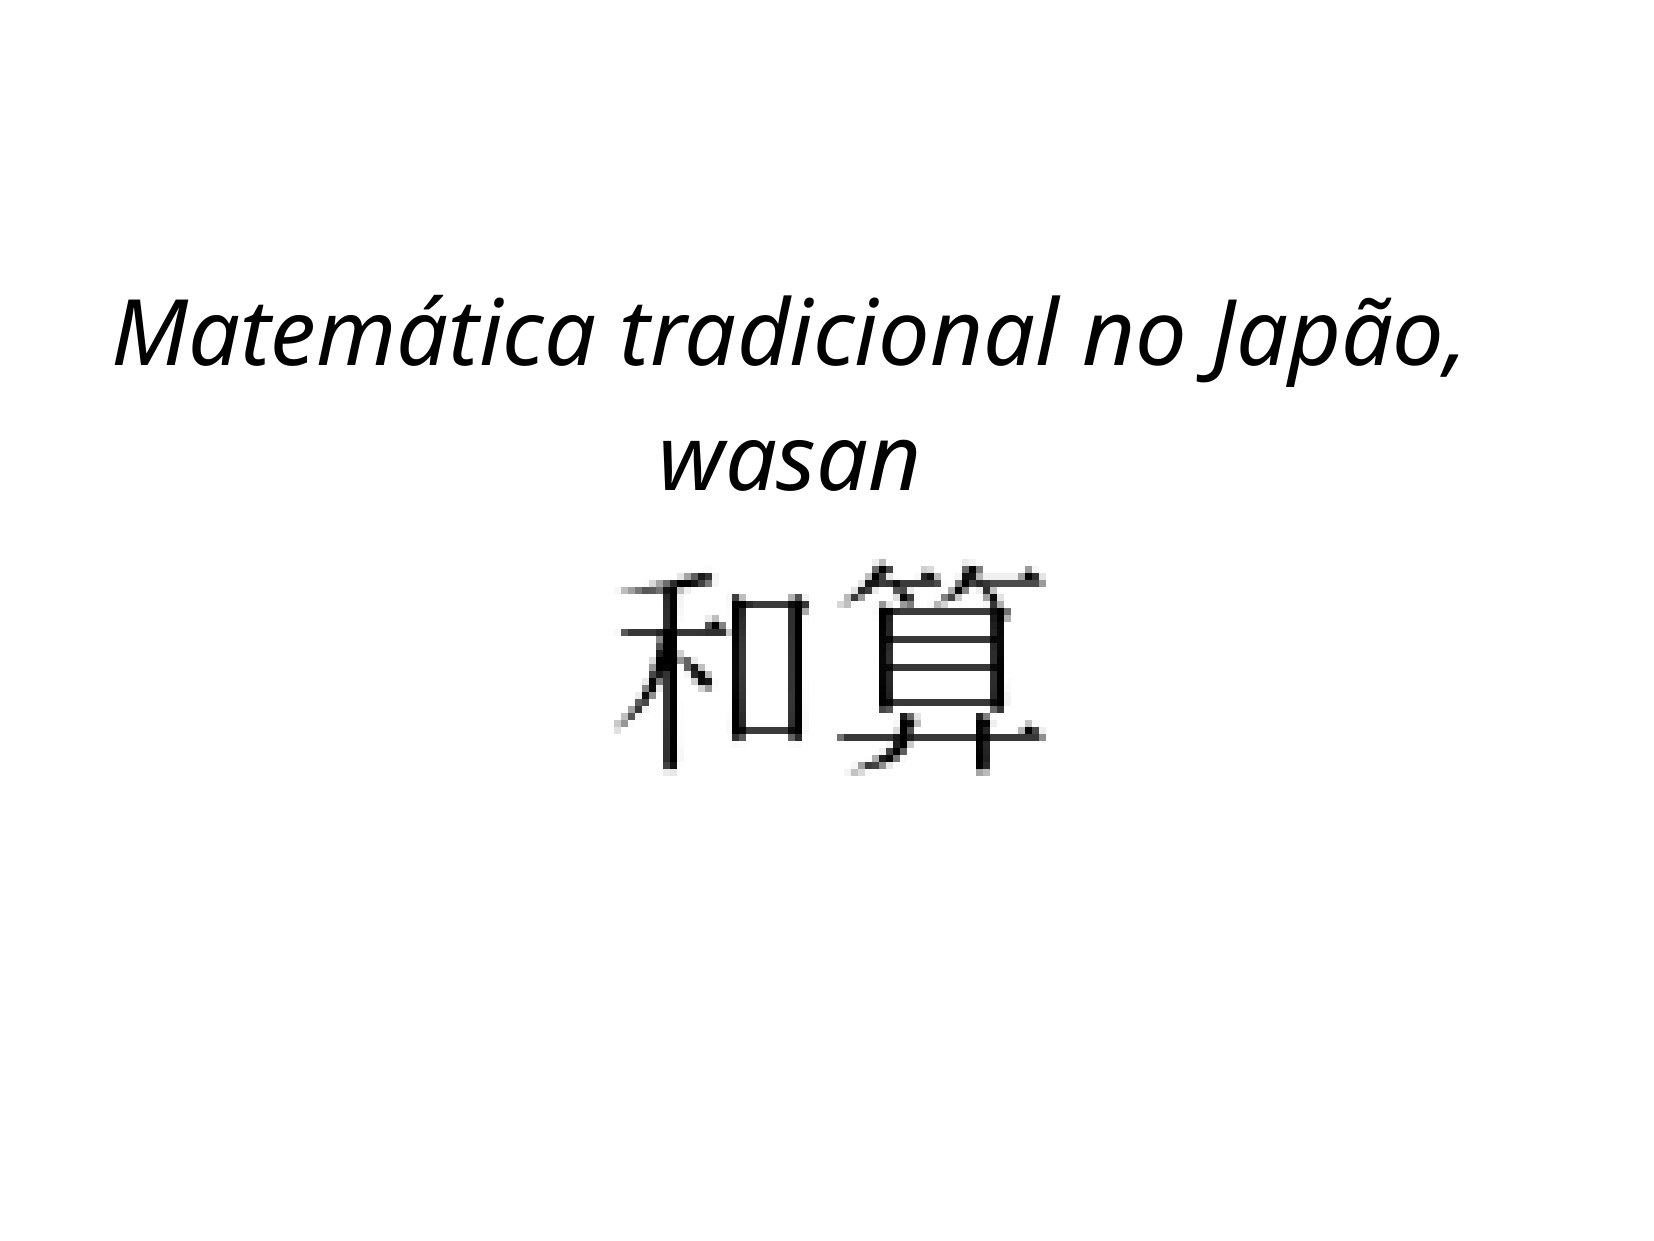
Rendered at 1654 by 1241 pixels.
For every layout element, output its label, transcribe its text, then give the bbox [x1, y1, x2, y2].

picture [531, 525, 1123, 790]
text_box Matemática tradicional no Japão, wasan [96, 259, 1561, 518]
